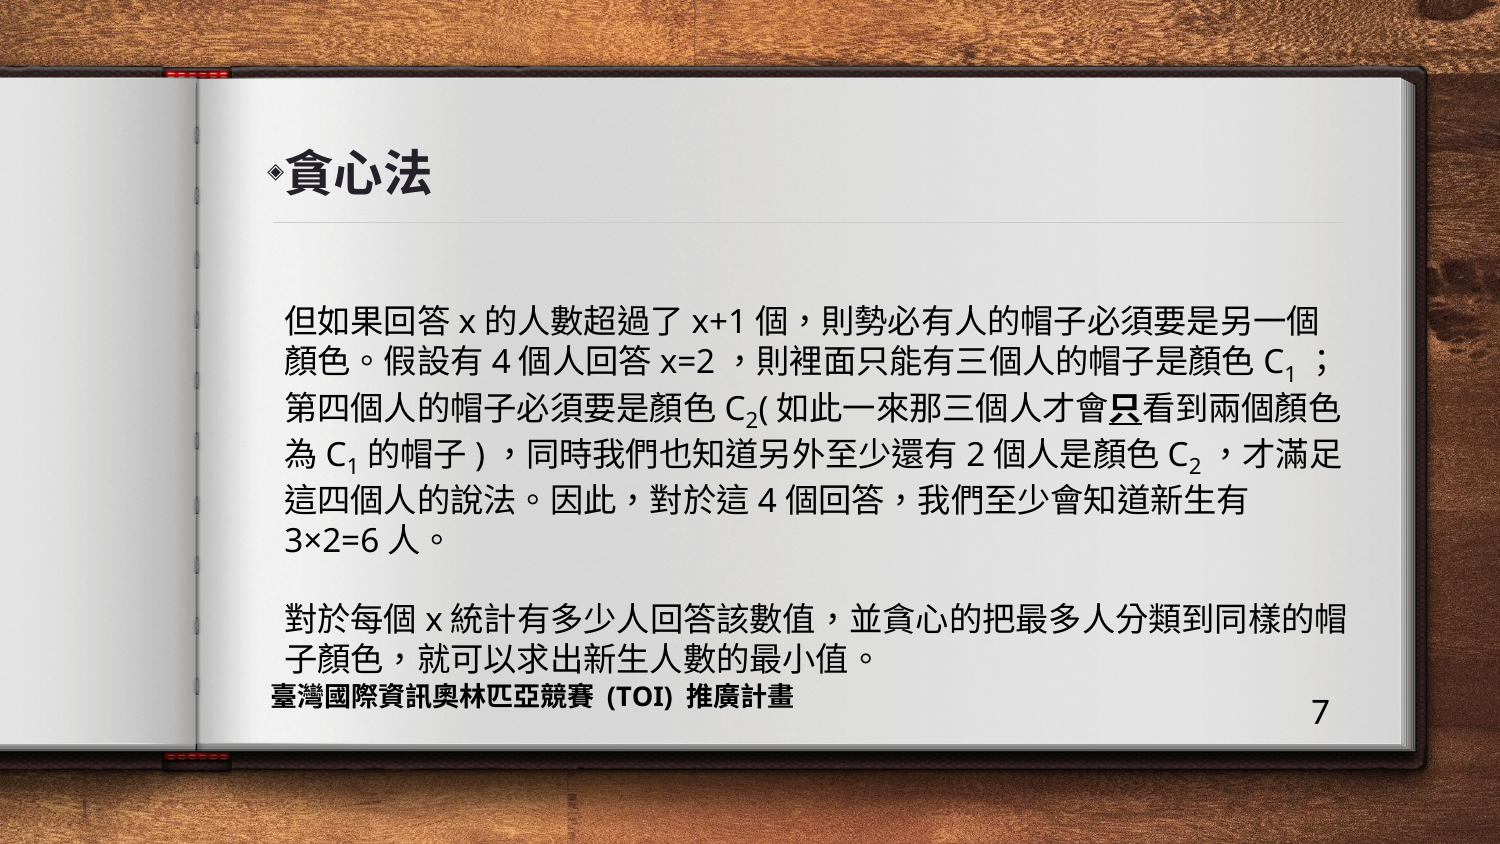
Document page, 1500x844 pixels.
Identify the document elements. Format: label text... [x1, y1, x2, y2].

text_box 但如果回答x的人數超過了x+1個，則勢必有人的帽子必須要是另一個顏色。假設有4個人回答x=2，則裡面只能有三個人的帽子是顏色C1；第四個人的帽子必須要是顏色C2(如此一來那三個人才會只看到兩個顏色為C1的帽子)，同時我們也知道另外至少還有2個人是顏色C2，才滿足這四個人的說法。因此，對於這4個回答，我們至少會知道新生有3×2=6人。 對於每個x統計有多少人回答該數值，並貪心的把最多人分類到同樣的帽子顏色，就可以求出新生人數的最小值。 [269, 293, 1367, 632]
list 貪心法 [252, 126, 1194, 216]
text_box [1295, 672, 1386, 737]
